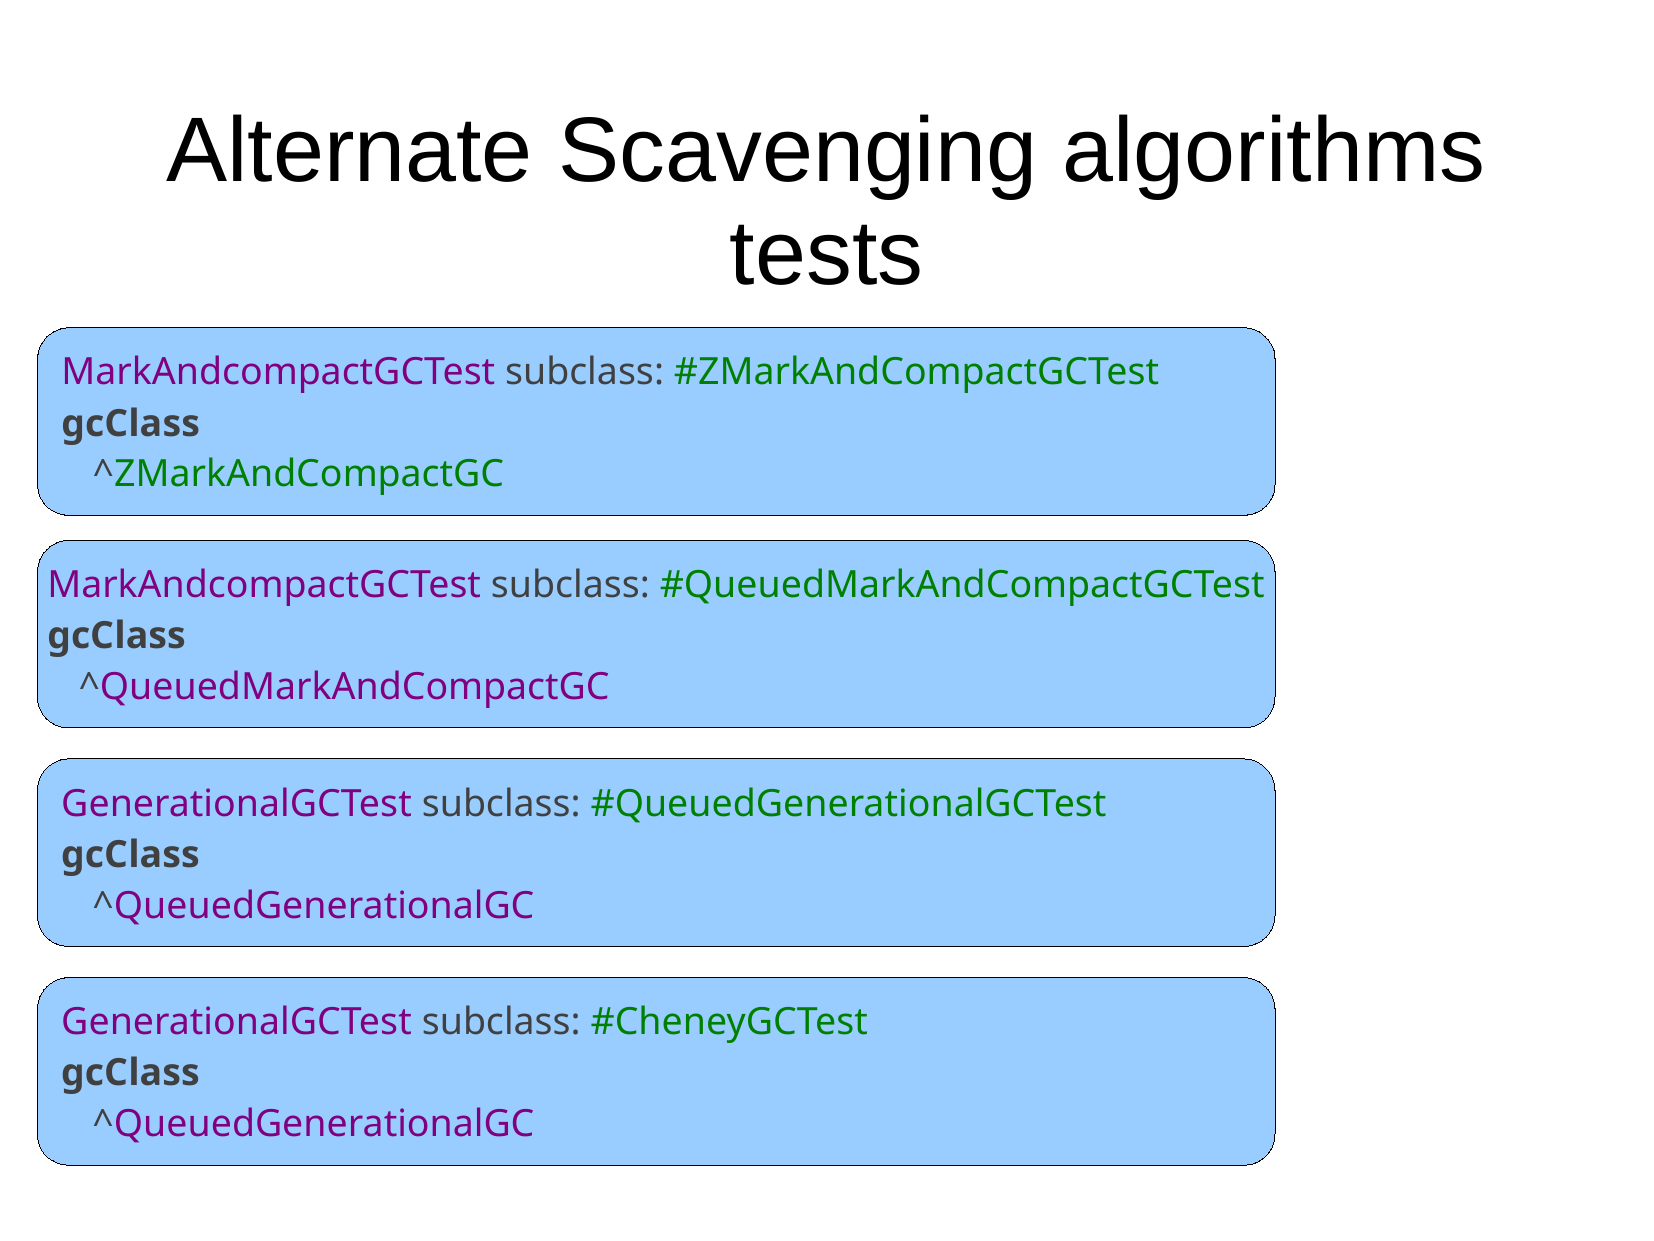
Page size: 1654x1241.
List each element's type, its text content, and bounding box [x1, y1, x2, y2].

text_box MarkAndcompactGCTest subclass: #ZMarkAndCompactGCTest gcClass ^ZMarkAndCompactGC [37, 327, 1276, 516]
text_box GenerationalGCTest subclass: #QueuedGenerationalGCTest gcClass ^QueuedGenerationalGC [37, 758, 1276, 947]
text_box Alternate Scavenging algorithms tests [143, 91, 1511, 312]
text_box MarkAndcompactGCTest subclass: #QueuedMarkAndCompactGCTest gcClass ^QueuedMarkAndCompactGC [37, 540, 1276, 728]
text_box GenerationalGCTest subclass: #CheneyGCTest gcClass ^QueuedGenerationalGC [37, 977, 1276, 1166]
